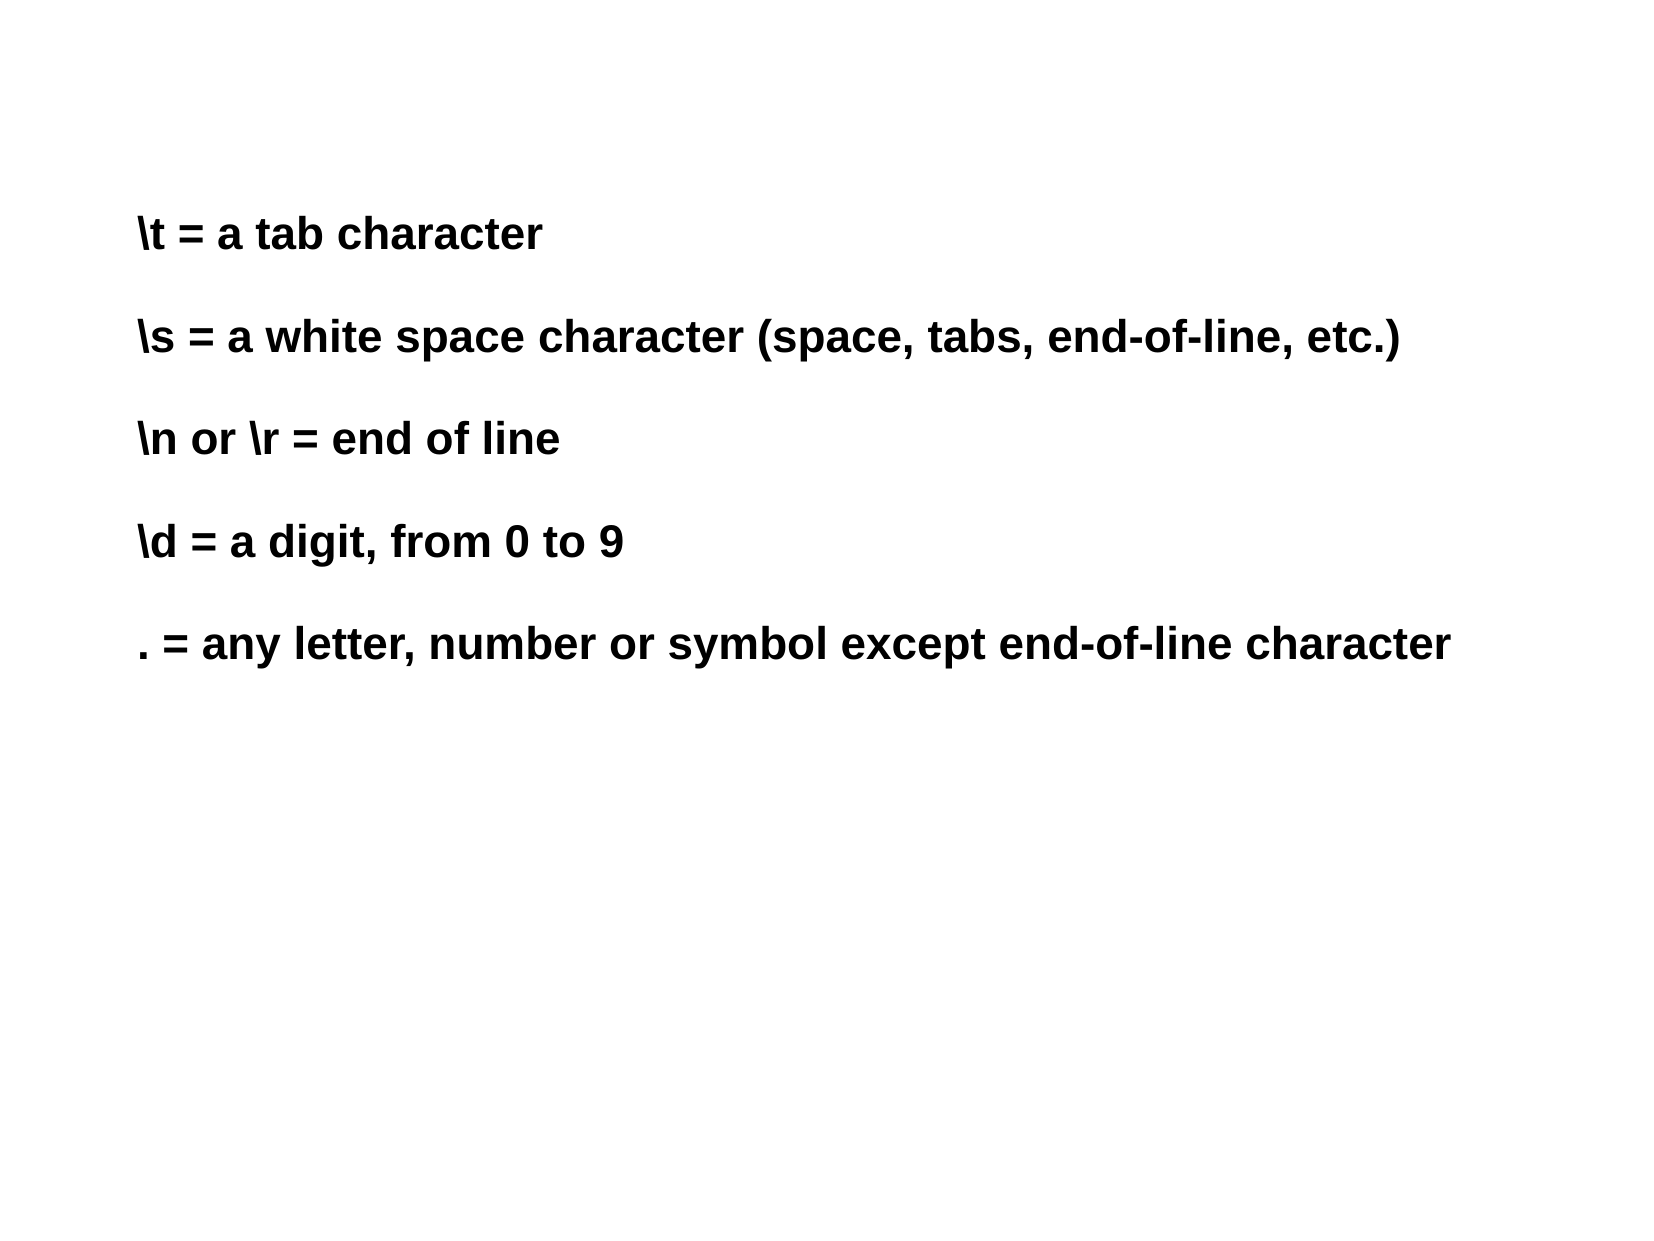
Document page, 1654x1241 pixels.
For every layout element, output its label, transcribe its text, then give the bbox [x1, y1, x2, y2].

text_box \t = a tab character \s = a white space character (space, tabs, end-of-line, etc.) \n or \r = end of line \d = a digit, from 0 to 9 . = any letter, number or symbol except end-of-line character [122, 200, 1512, 729]
